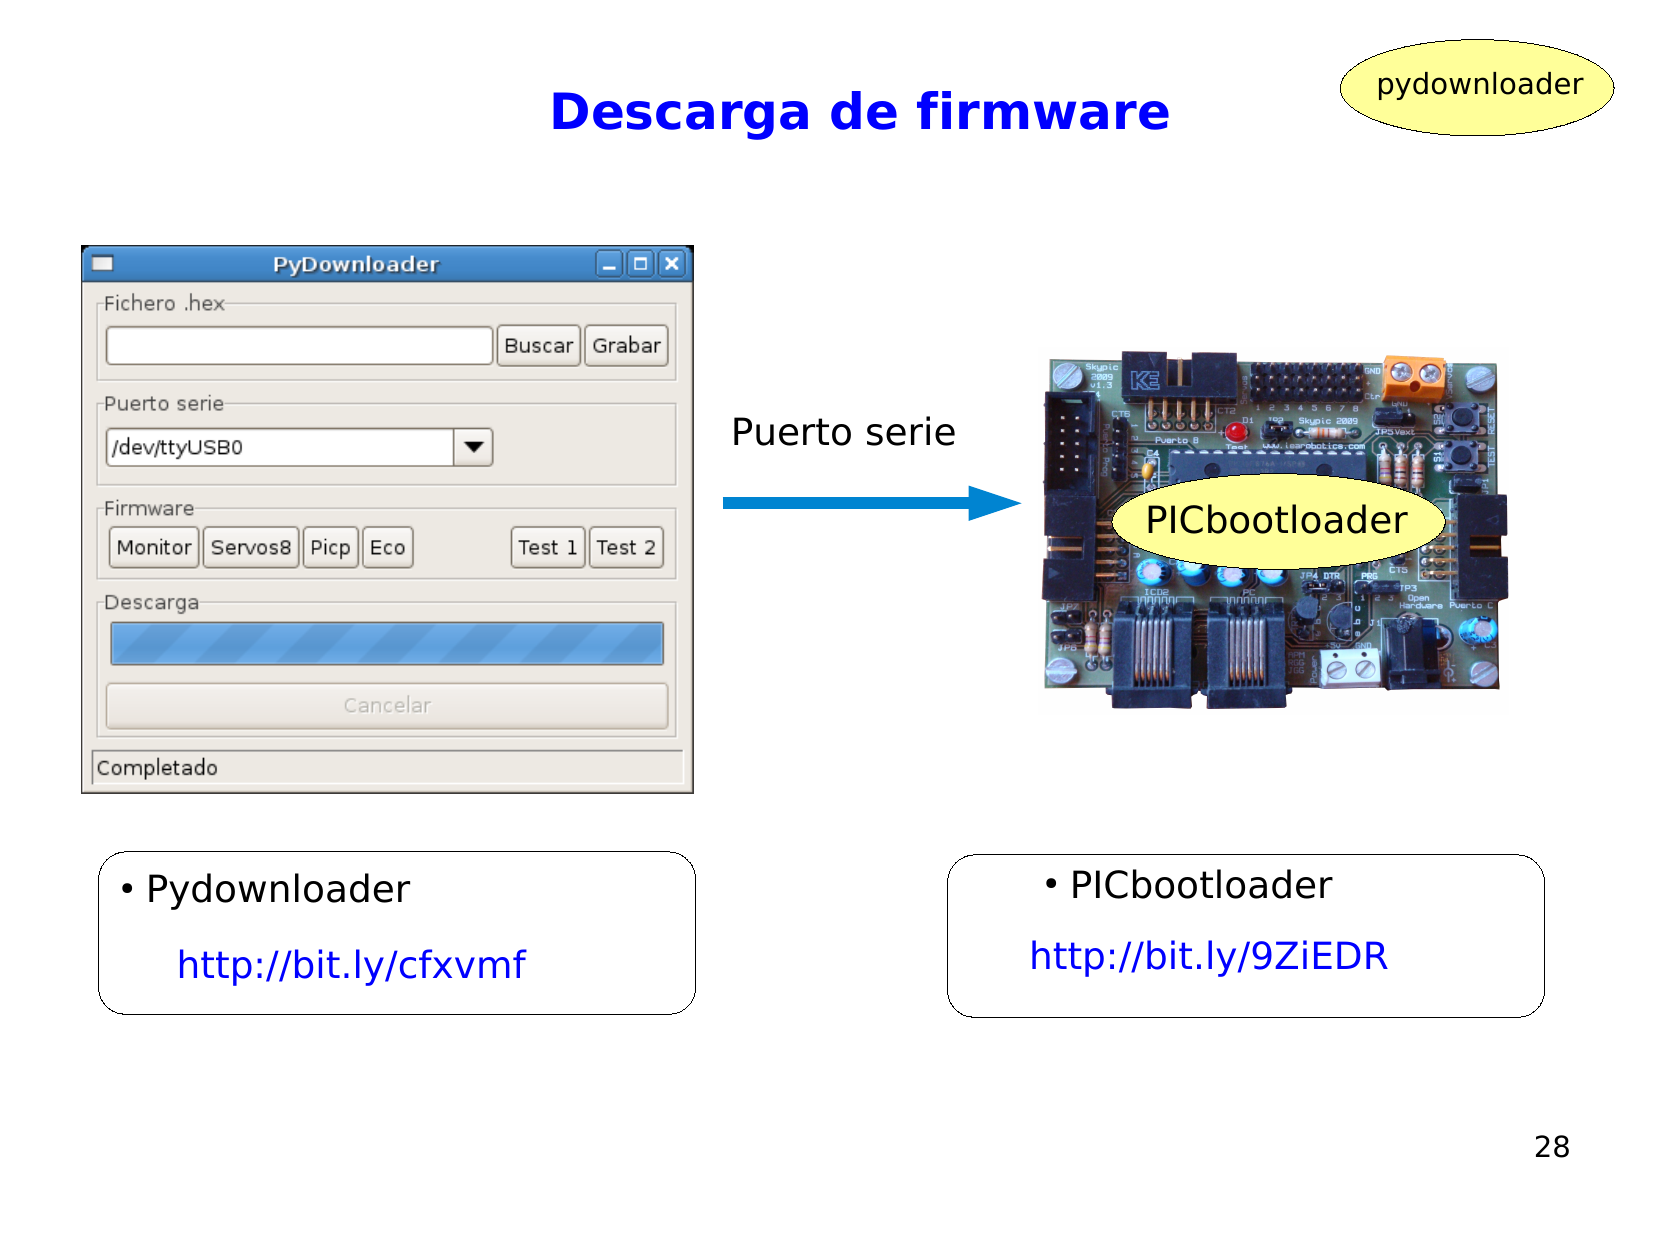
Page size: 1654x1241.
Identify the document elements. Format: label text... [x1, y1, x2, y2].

text_box Puerto serie [716, 403, 985, 478]
text_box http://bit.ly/9ZiEDR [1014, 927, 1405, 987]
text_box Pydownloader [105, 860, 557, 935]
text_box [1365, 39, 1589, 60]
picture [1038, 347, 1509, 715]
text_box [1340, 62, 1615, 136]
text_box Descarga de firmware [534, 76, 1187, 150]
text_box [1423, 497, 1446, 546]
text_box PICbootloader [1130, 491, 1423, 550]
text_box [1150, 473, 1407, 491]
text_box [1111, 499, 1130, 544]
text_box [1144, 550, 1413, 570]
text_box http://bit.ly/cfxvmf [161, 936, 542, 996]
picture [81, 245, 694, 794]
text_box PICbootloader [1029, 856, 1481, 930]
text_box pydownloader [1361, 60, 1599, 110]
